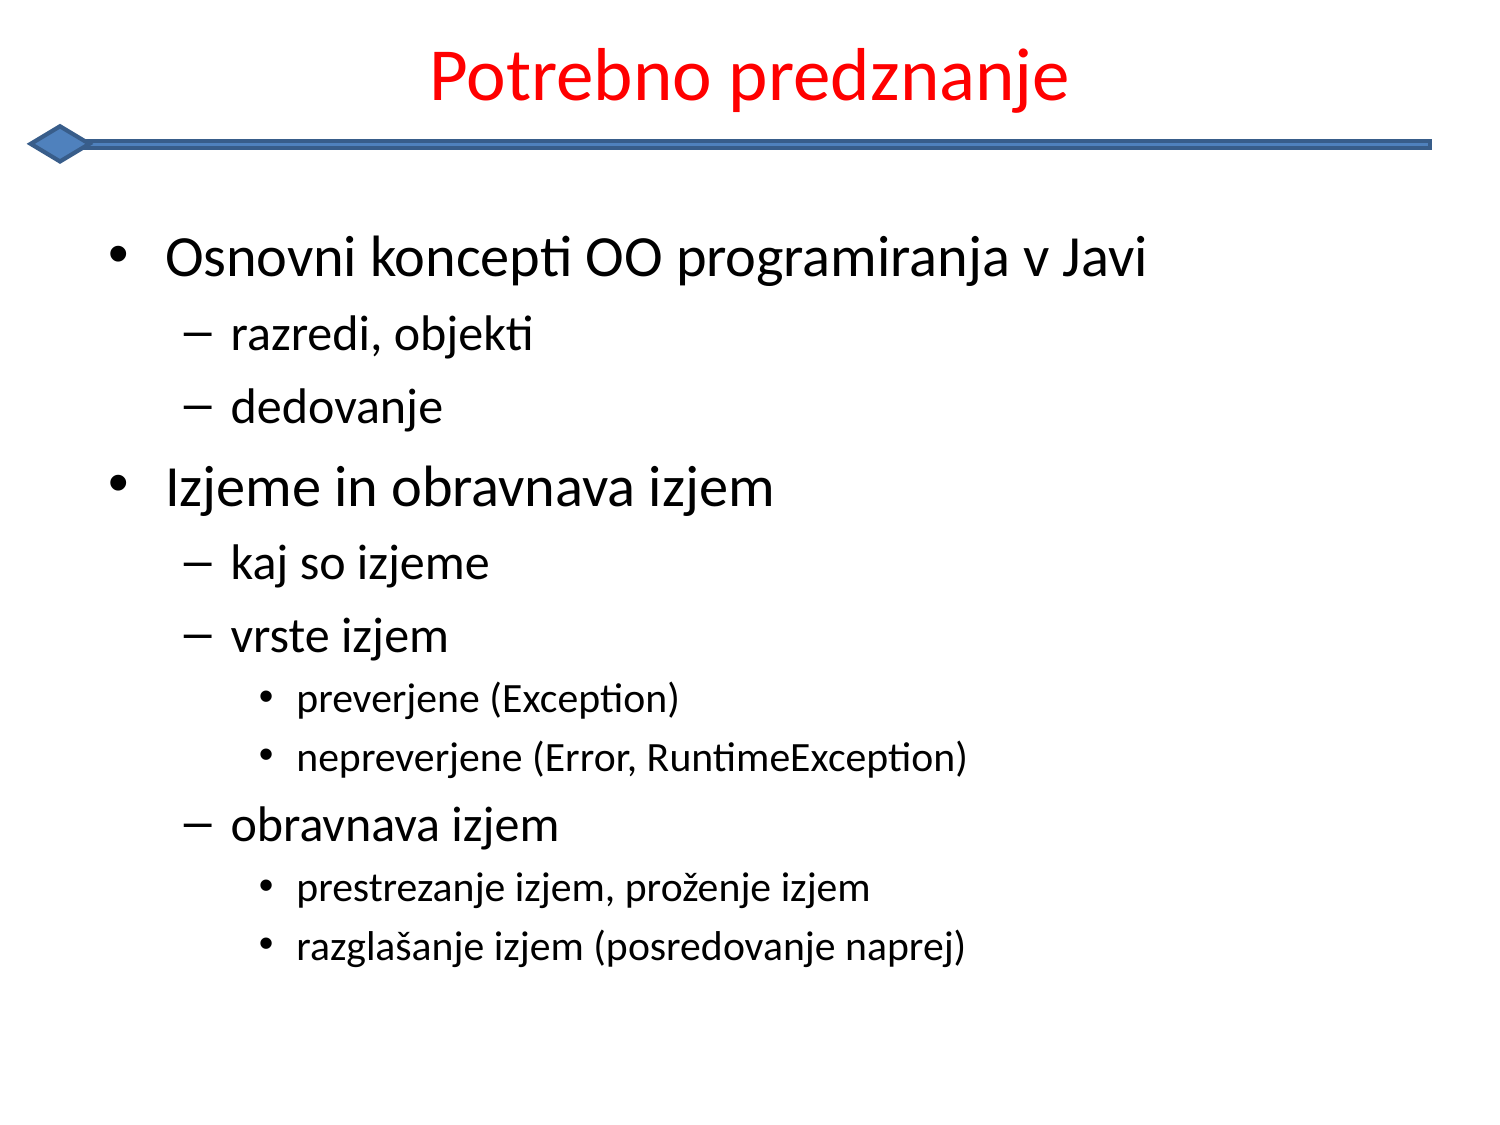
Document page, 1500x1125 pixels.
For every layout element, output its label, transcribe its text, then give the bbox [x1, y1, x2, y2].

title Potrebno predznanje [0, 0, 1500, 141]
list Osnovni koncepti OO programiranja v Javi razredi, objekti dedovanje Izjeme in obravnava izjem kaj so izjeme vrste izjem preverjene (Exception) nepreverjene (Error, RuntimeException) obravnava izjem prestrezanje izjem, proženje izjem razglašanje izjem (posredovanje naprej) [93, 210, 1444, 1037]
